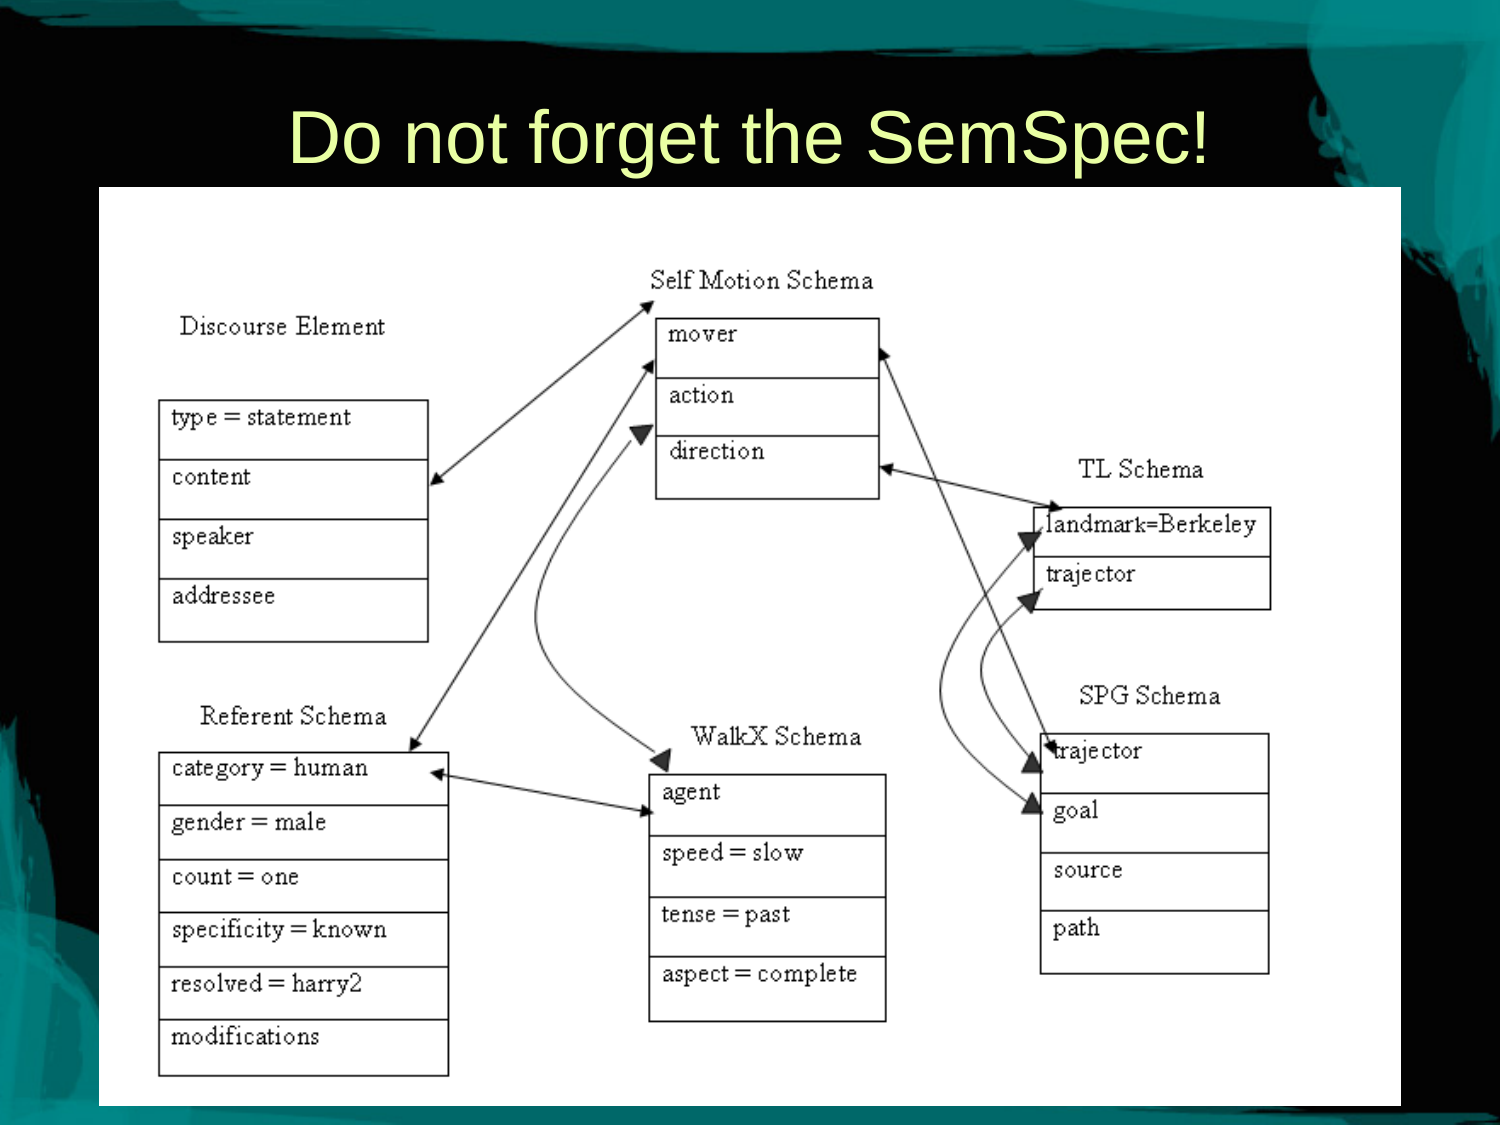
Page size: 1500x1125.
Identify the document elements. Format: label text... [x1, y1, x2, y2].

picture [0, 0, 1500, 1125]
title Do not forget the SemSpec! [112, 49, 1388, 187]
